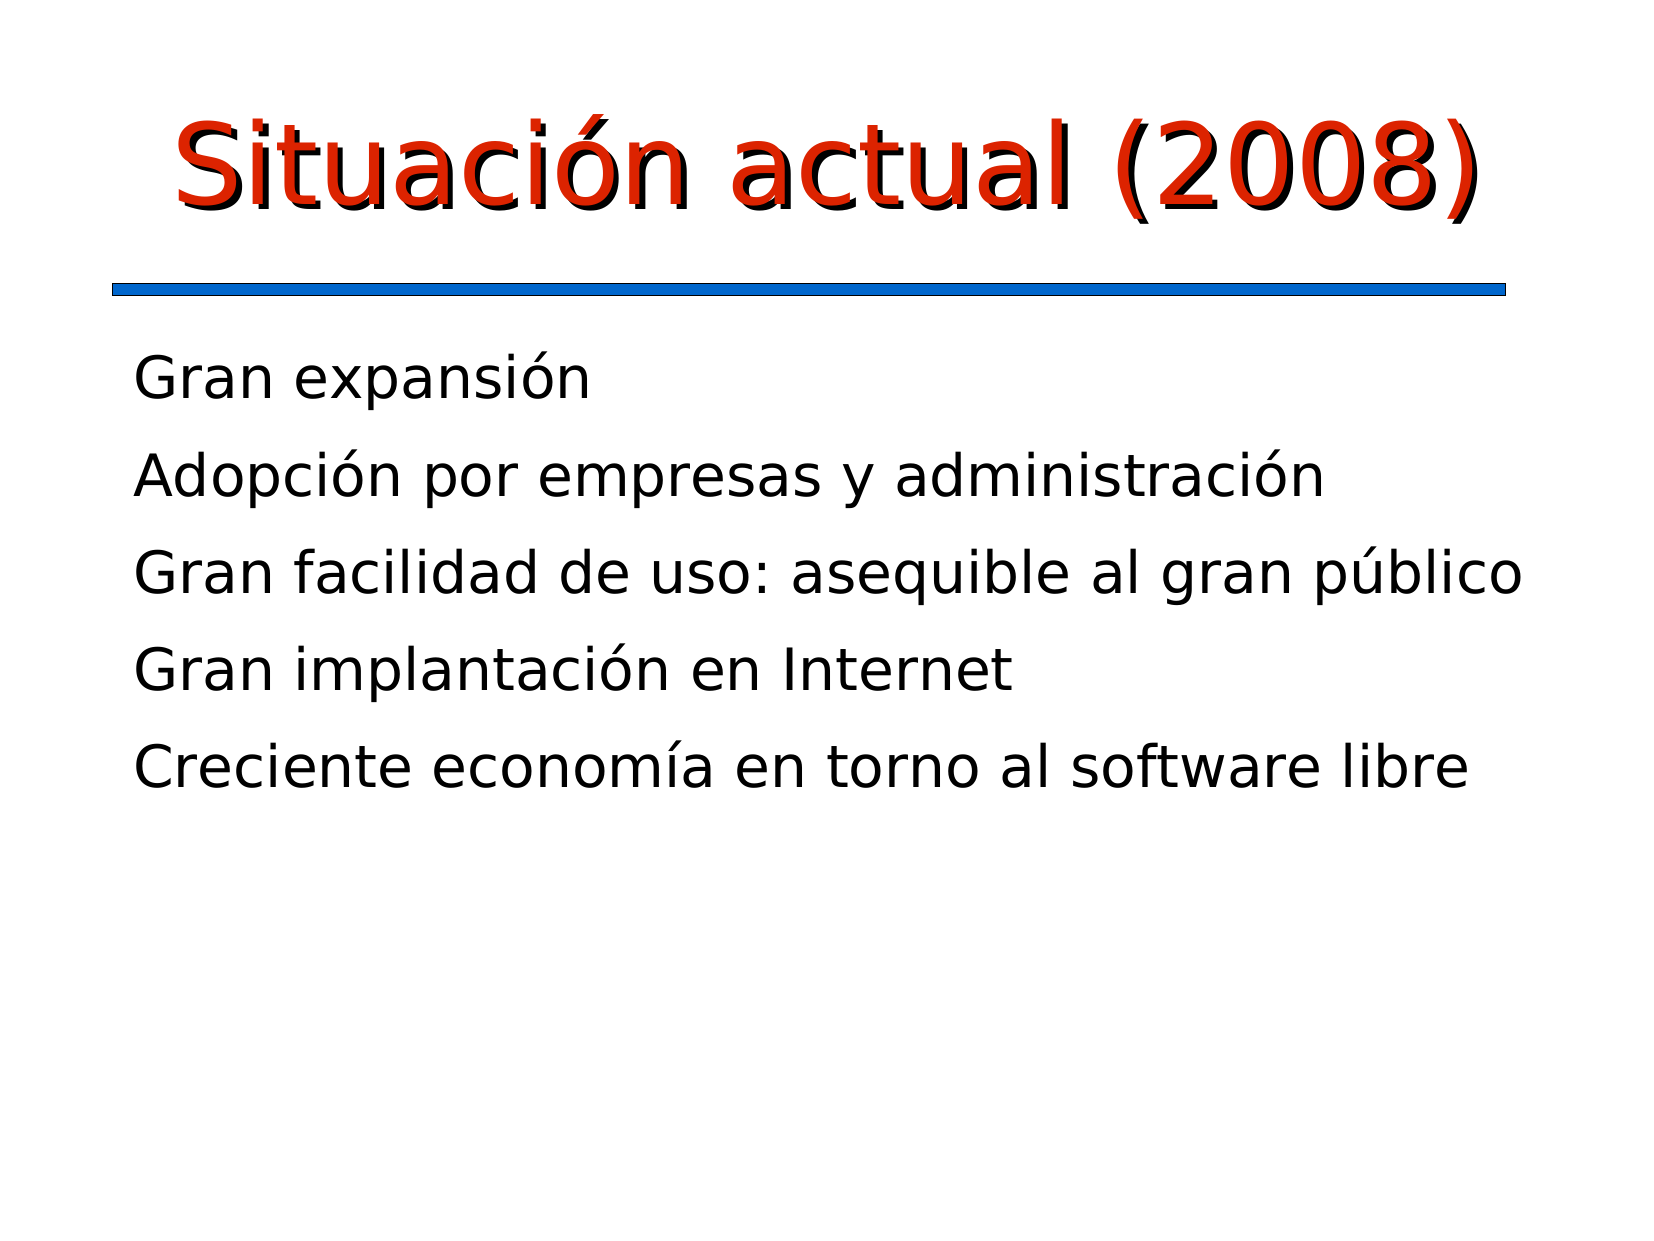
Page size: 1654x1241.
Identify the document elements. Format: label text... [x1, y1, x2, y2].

list Gran expansión Adopción por empresas y administración Gran facilidad de uso: asequible al gran público Gran implantación en Internet Creciente economía en torno al software libre [121, 344, 1534, 1127]
title Situación actual (2008) [121, 61, 1534, 269]
